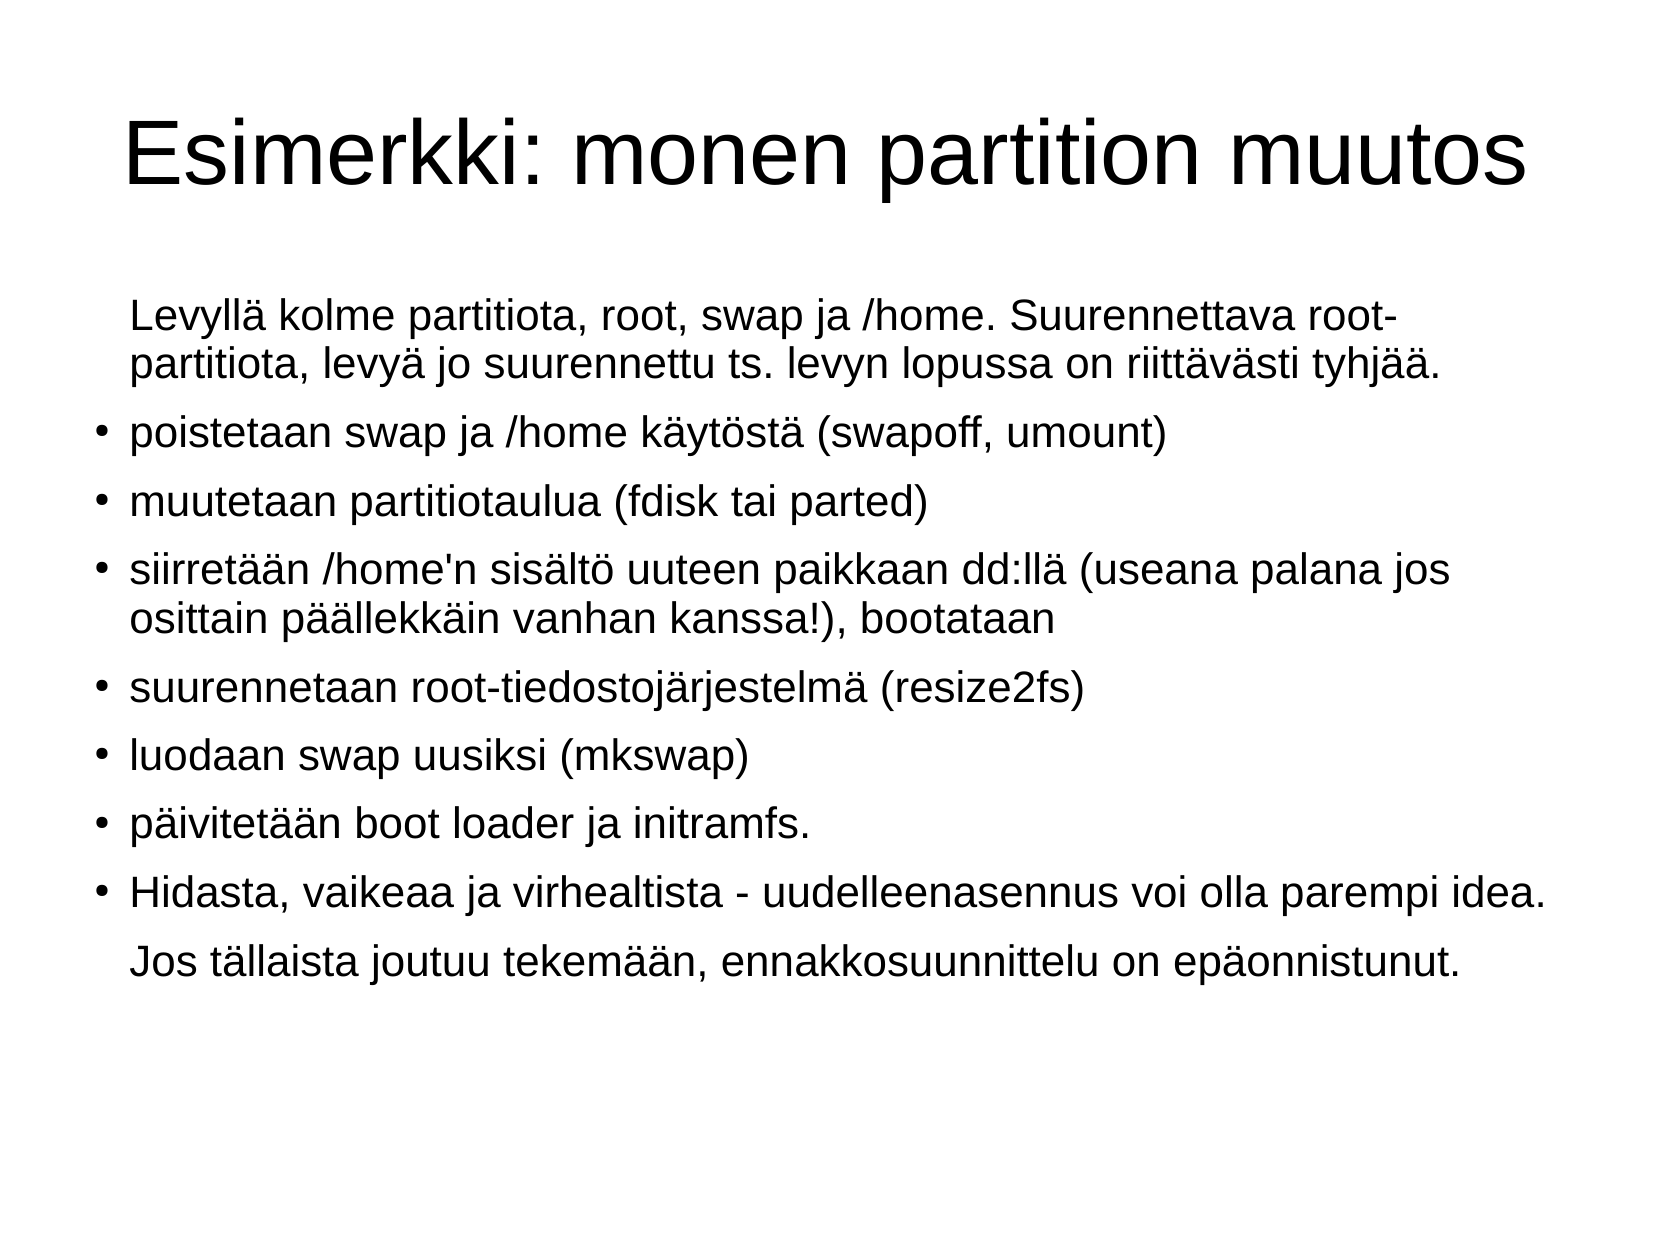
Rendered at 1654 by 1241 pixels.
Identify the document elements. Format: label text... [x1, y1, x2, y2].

list Levyllä kolme partitiota, root, swap ja /home. Suurennettava root-partitiota, levyä jo suurennettu ts. levyn lopussa on riittävästi tyhjää. poistetaan swap ja /home käytöstä (swapoff, umount) muutetaan partitiotaulua (fdisk tai parted) siirretään /home'n sisältö uuteen paikkaan dd:llä (useana palana jos osittain päällekkäin vanhan kanssa!), bootataan suurennetaan root-tiedostojärjestelmä (resize2fs) luodaan swap uusiksi (mkswap) päivitetään boot loader ja initramfs. Hidasta, vaikeaa ja virhealtista - uudelleenasennus voi olla parempi idea. Jos tällaista joutuu tekemään, ennakkosuunnittelu on epäonnistunut. [82, 290, 1571, 1010]
title Esimerkki: monen partition muutos [82, 49, 1571, 257]
